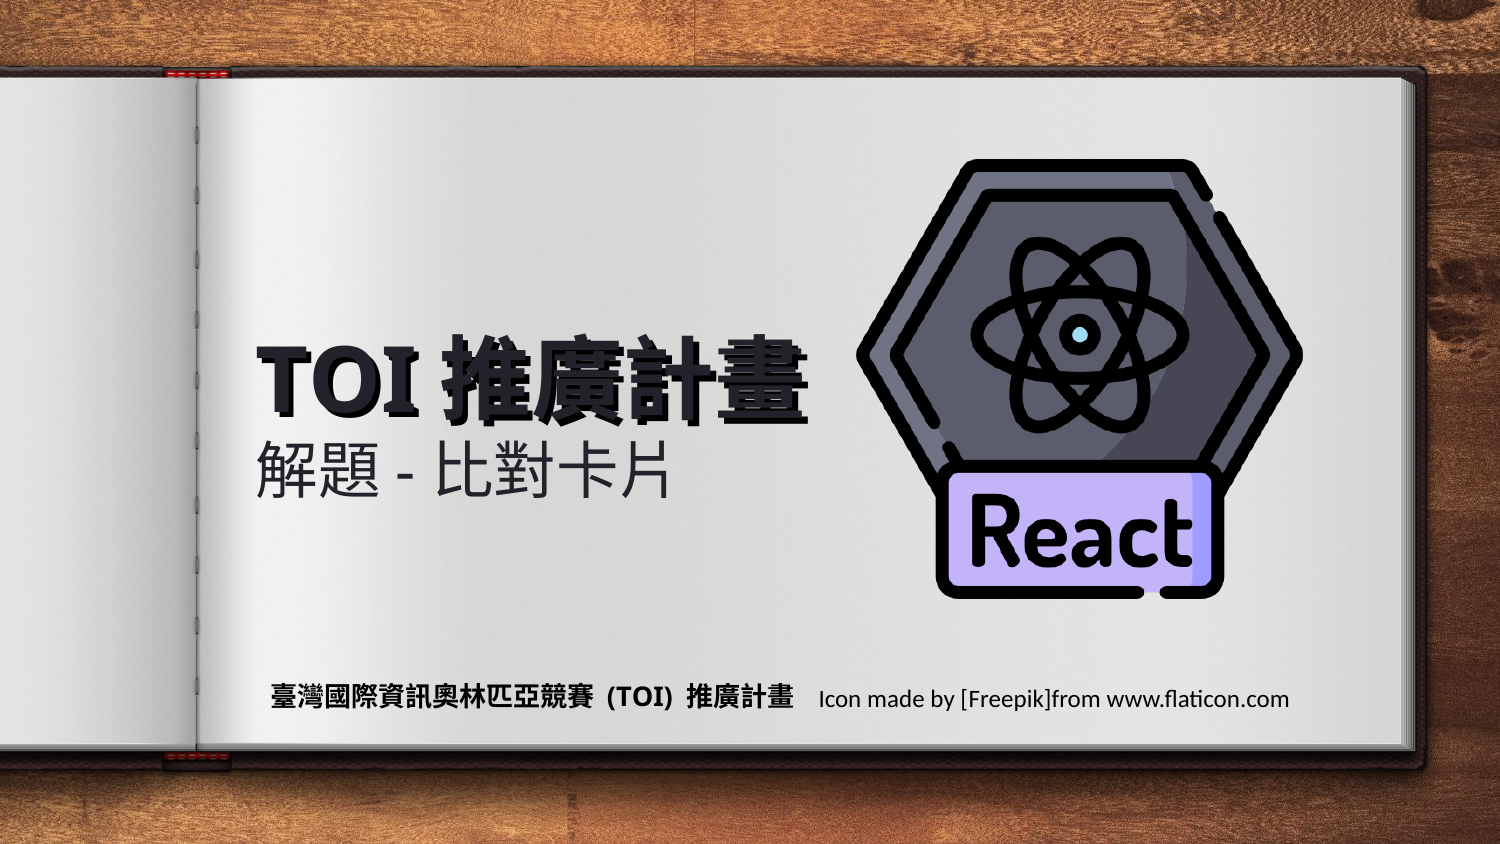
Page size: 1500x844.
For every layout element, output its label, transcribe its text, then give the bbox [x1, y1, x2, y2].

title TOI推廣計畫 解題-比對卡片 [240, 262, 856, 565]
text_box Icon made by [Freepik]from www.flaticon.com [804, 675, 1385, 720]
picture [856, 156, 1303, 602]
